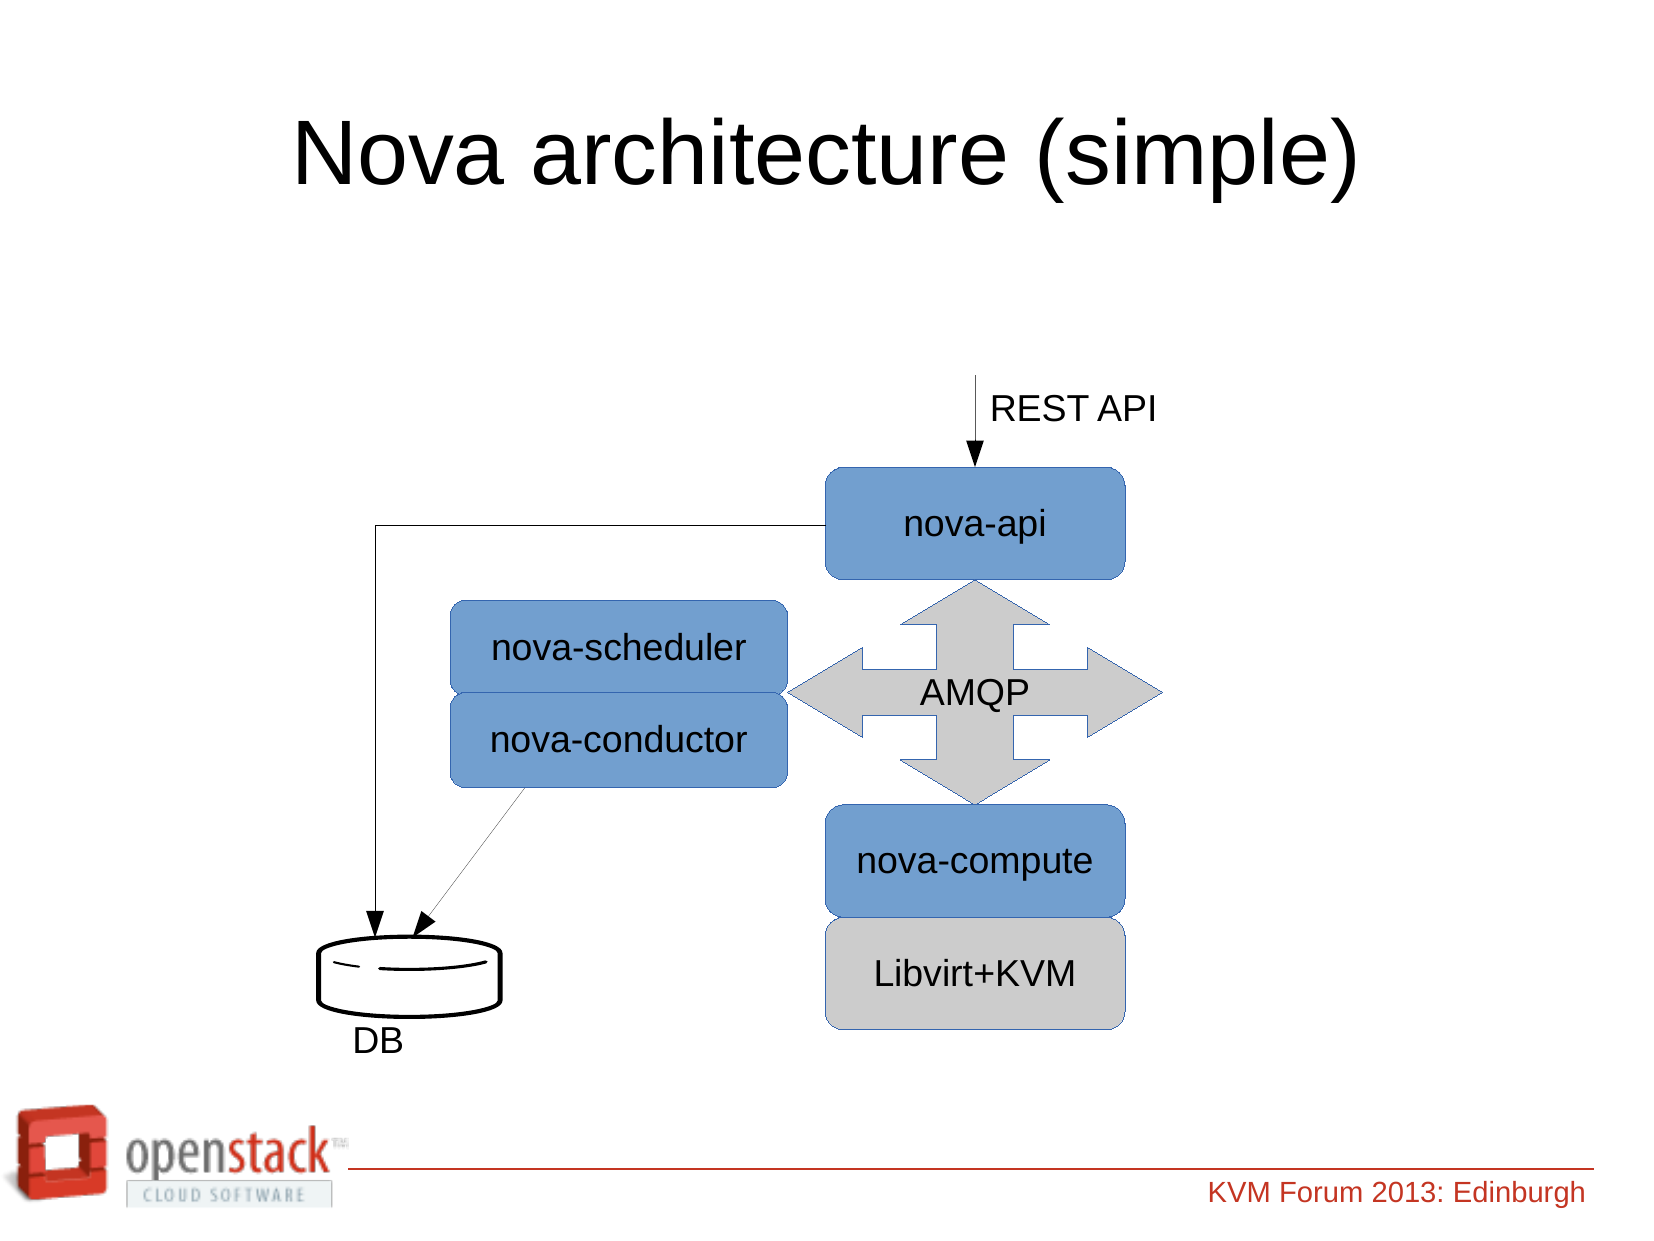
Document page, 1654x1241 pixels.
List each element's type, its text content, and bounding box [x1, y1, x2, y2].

text_box REST API [975, 380, 1173, 438]
text_box nova-compute [825, 804, 1126, 917]
text_box nova-scheduler [450, 600, 788, 694]
text_box nova-api [825, 467, 1126, 580]
picture [0, 750, 676, 1219]
text_box Libvirt+KVM [825, 917, 1126, 1030]
title Nova architecture (simple) [82, 49, 1571, 257]
text_box nova-conductor [450, 692, 788, 788]
text_box AMQP [787, 579, 1163, 804]
text_box DB [337, 1012, 451, 1070]
